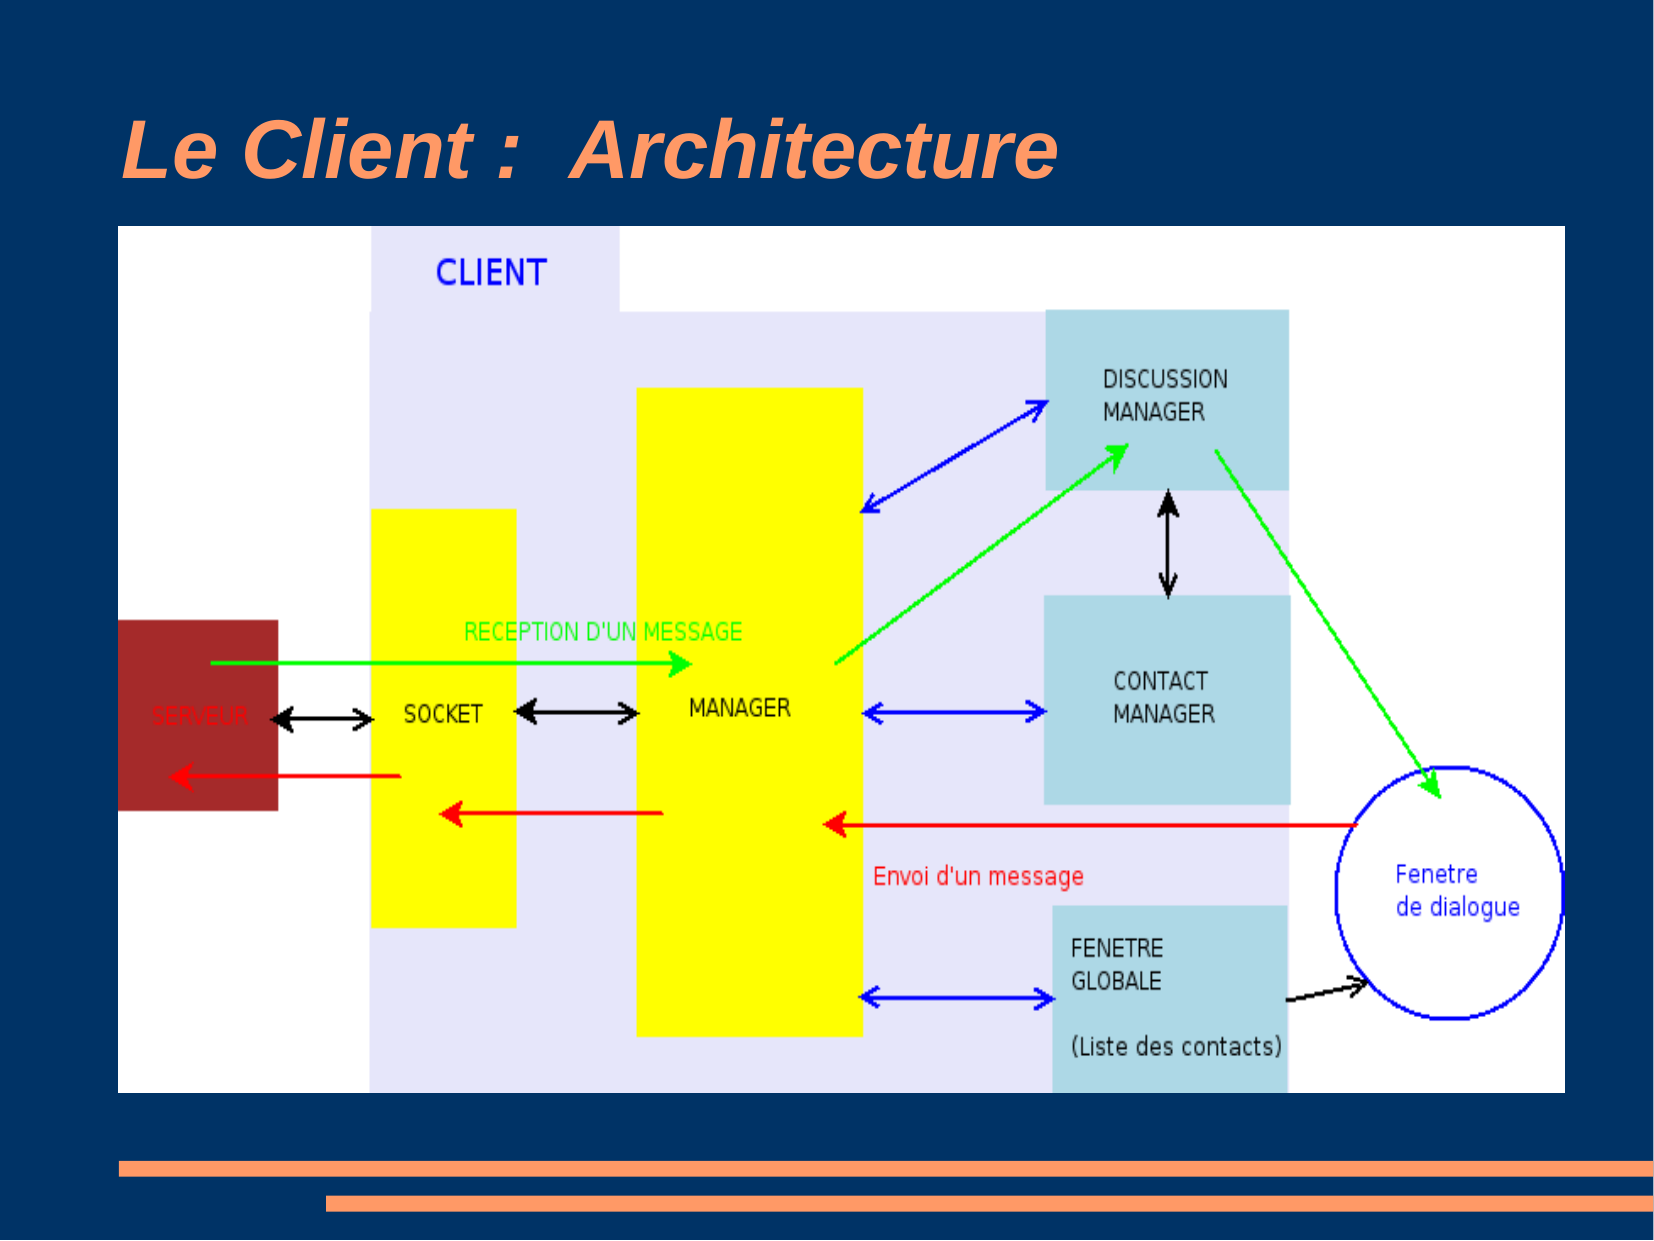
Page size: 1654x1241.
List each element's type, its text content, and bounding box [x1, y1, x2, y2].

title Le Client : Architecture [121, 46, 1534, 226]
picture [118, 226, 1565, 1093]
